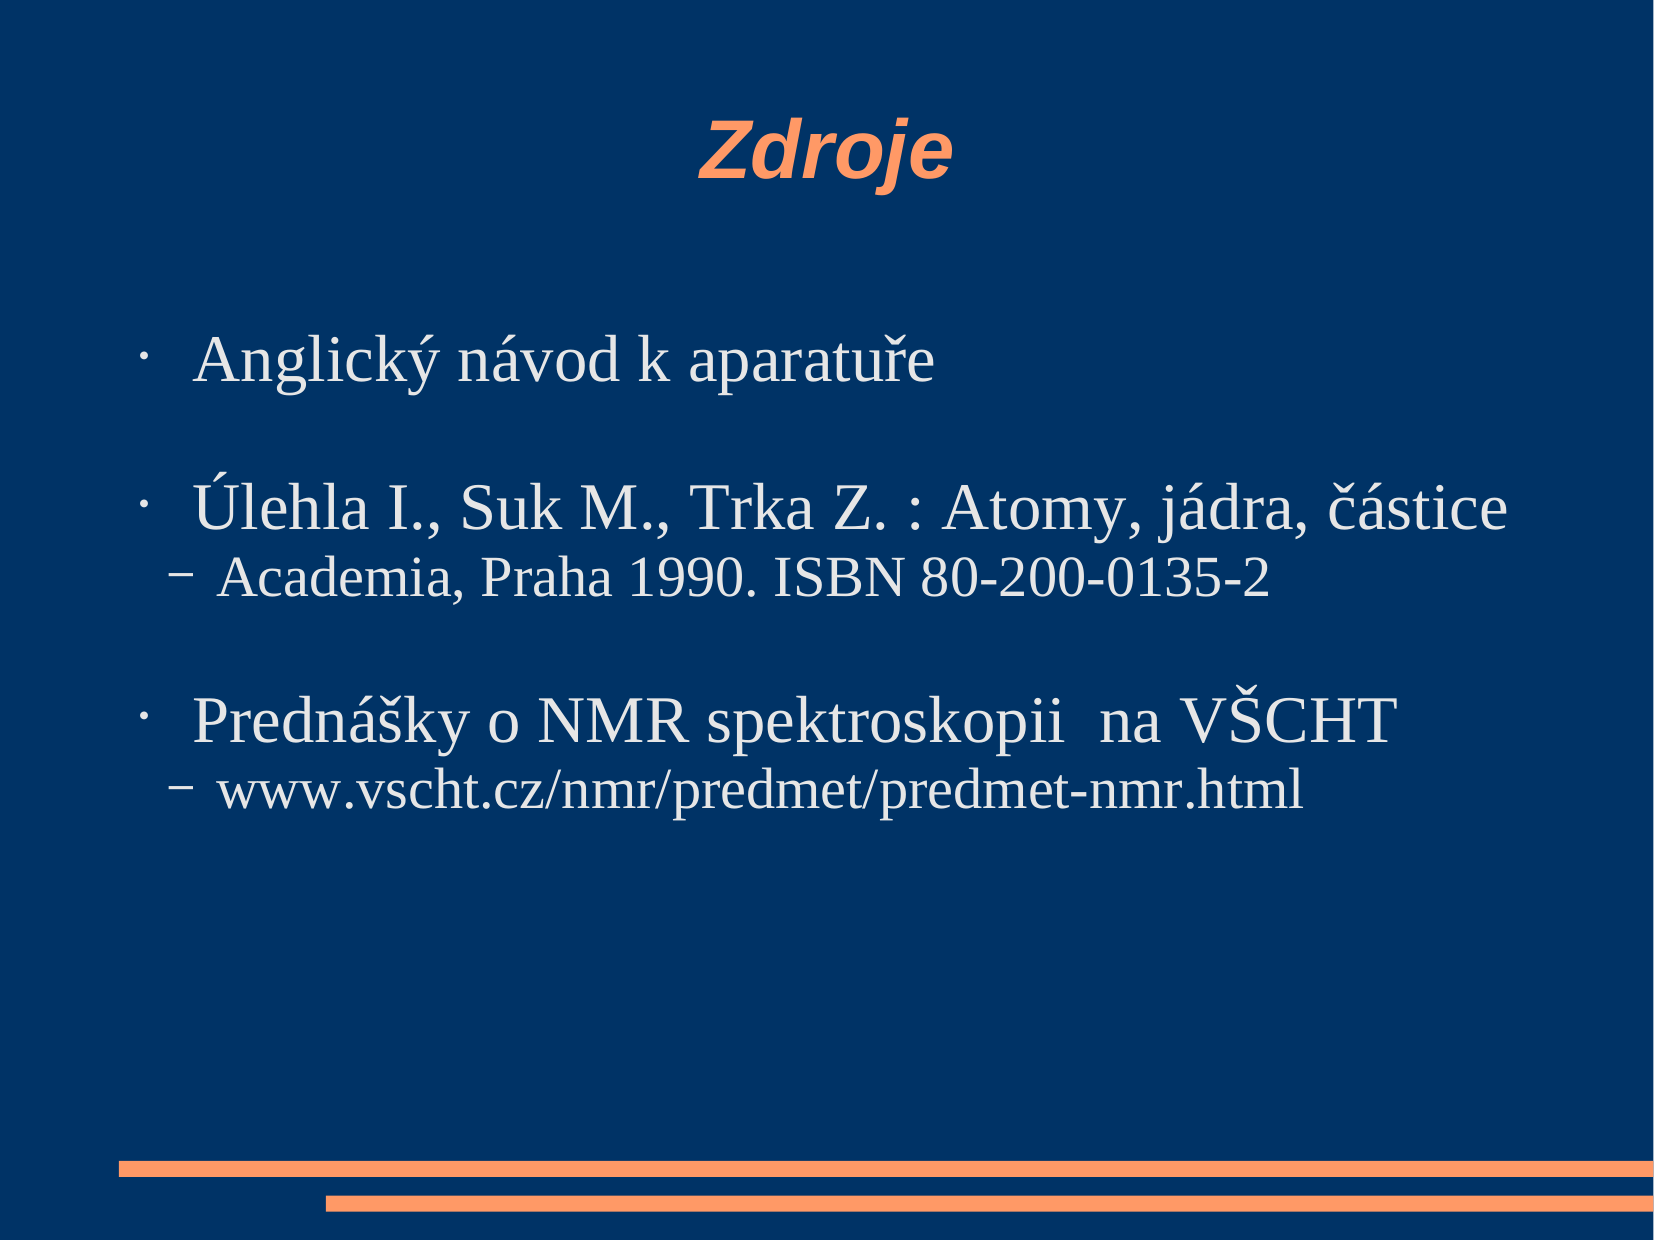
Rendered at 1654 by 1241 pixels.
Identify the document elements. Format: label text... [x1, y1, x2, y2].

title Zdroje [121, 53, 1534, 247]
list Anglický návod k aparatuře Úlehla I., Suk M., Trka Z. : Atomy, jádra, částice Academia, Praha 1990. ISBN 80-200-0135-2 Prednášky o NMR spektroskopii na VŠCHT www.vscht.cz/nmr/predmet/predmet-nmr.html [121, 322, 1561, 1118]
